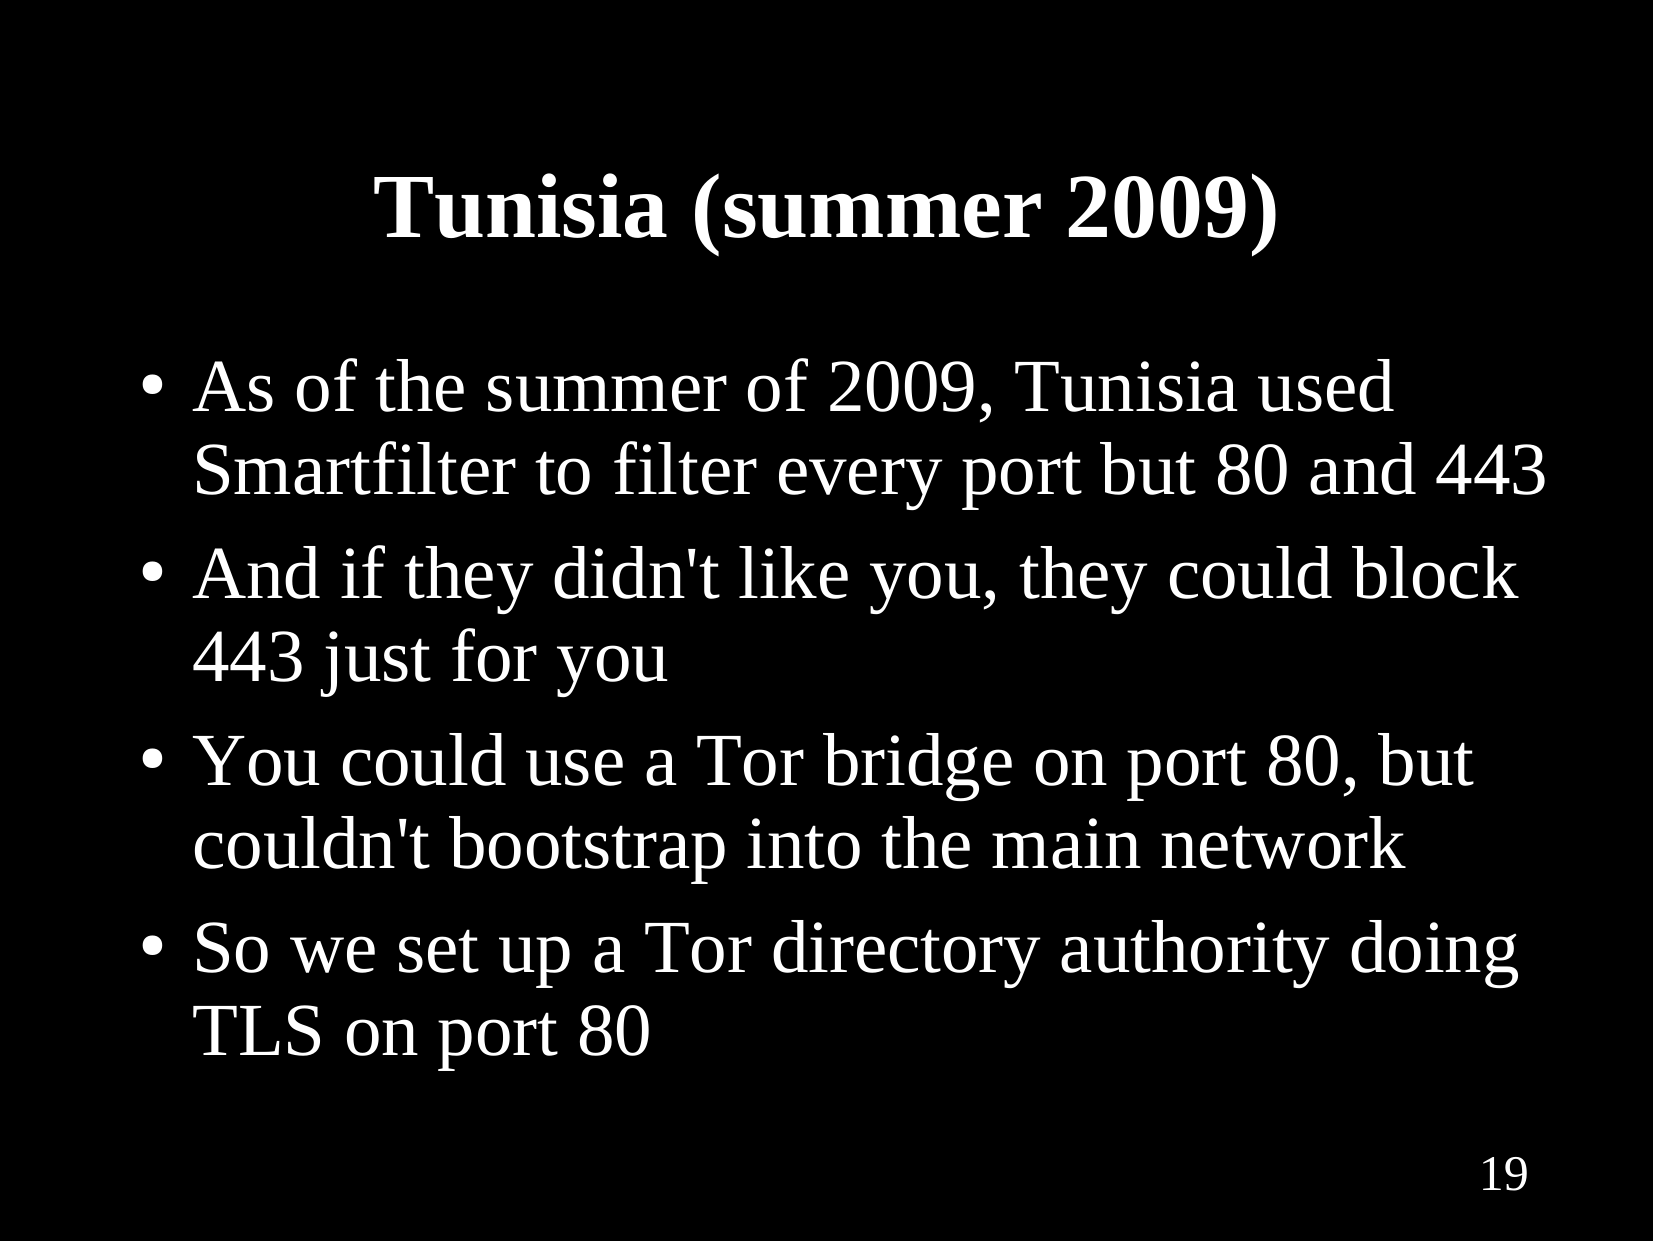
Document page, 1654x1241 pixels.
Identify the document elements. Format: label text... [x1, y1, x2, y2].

list As of the summer of 2009, Tunisia used Smartfilter to filter every port but 80 and 443 And if they didn't like you, they could block 443 just for you You could use a Tor bridge on port 80, but couldn't bootstrap into the main network So we set up a Tor directory authority doing TLS on port 80 [121, 344, 1561, 1127]
title Tunisia (summer 2009) [121, 102, 1534, 311]
